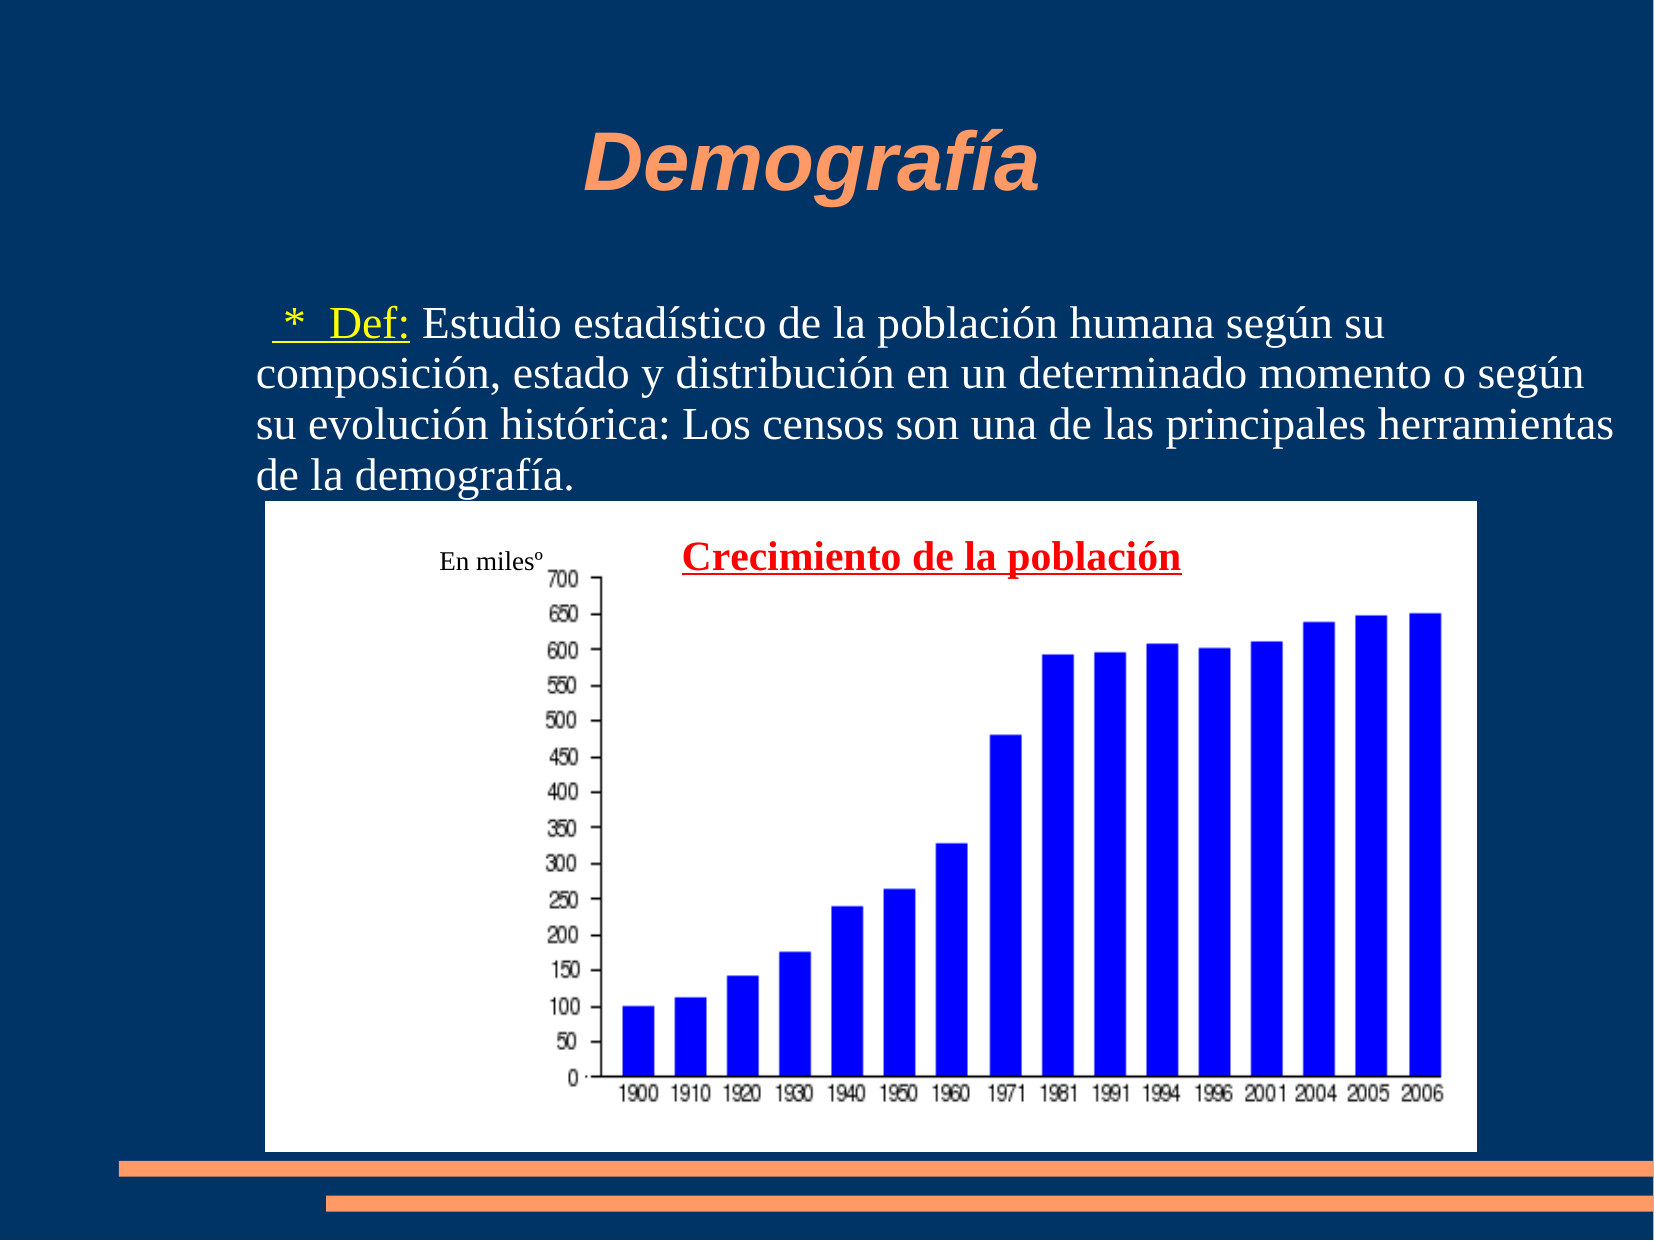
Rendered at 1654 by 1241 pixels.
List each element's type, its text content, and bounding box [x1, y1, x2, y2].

picture [265, 1093, 1477, 1152]
title Demografía [118, 58, 1531, 266]
list * Def: Estudio estadístico de la población humana según su composición, estado y distribución en un determinado momento o según su evolución histórica: Los censos son una de las principales herramientas de la demografía. En milesº Crecimiento de la población [184, 297, 1625, 1093]
